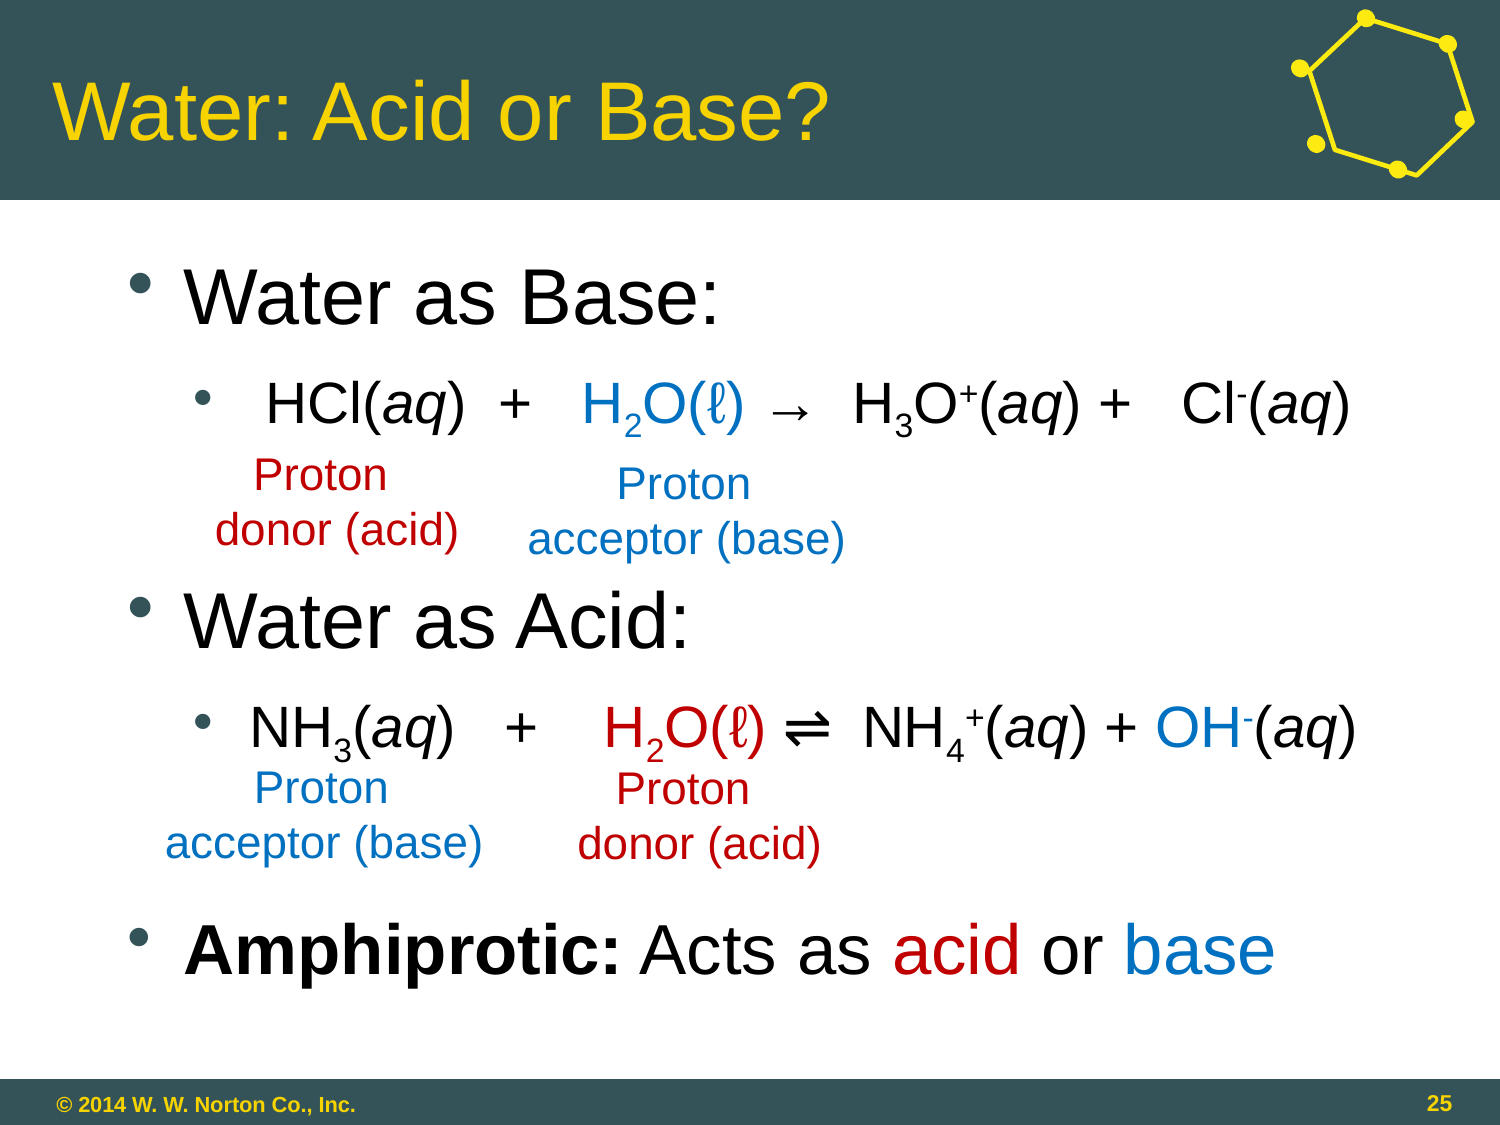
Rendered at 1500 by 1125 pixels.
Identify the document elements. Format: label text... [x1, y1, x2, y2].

slide_number <number> [1408, 1085, 1468, 1120]
text_box Proton donor (acid) [200, 437, 525, 563]
text_box Proton acceptor (base) [512, 446, 925, 572]
text_box Proton acceptor (base) [150, 749, 550, 875]
list Water as Base: HCl(aq) + H2O(ℓ) → H3O+(aq) + Cl-(aq) Water as Acid: NH3(aq) + H2O(ℓ) ⇌ NH4+(aq) + OH-(aq) Amphiprotic: Acts as acid or base [112, 237, 1413, 963]
title Water: Acid or Base? [37, 19, 1118, 195]
text_box Proton donor (acid) [562, 751, 888, 877]
